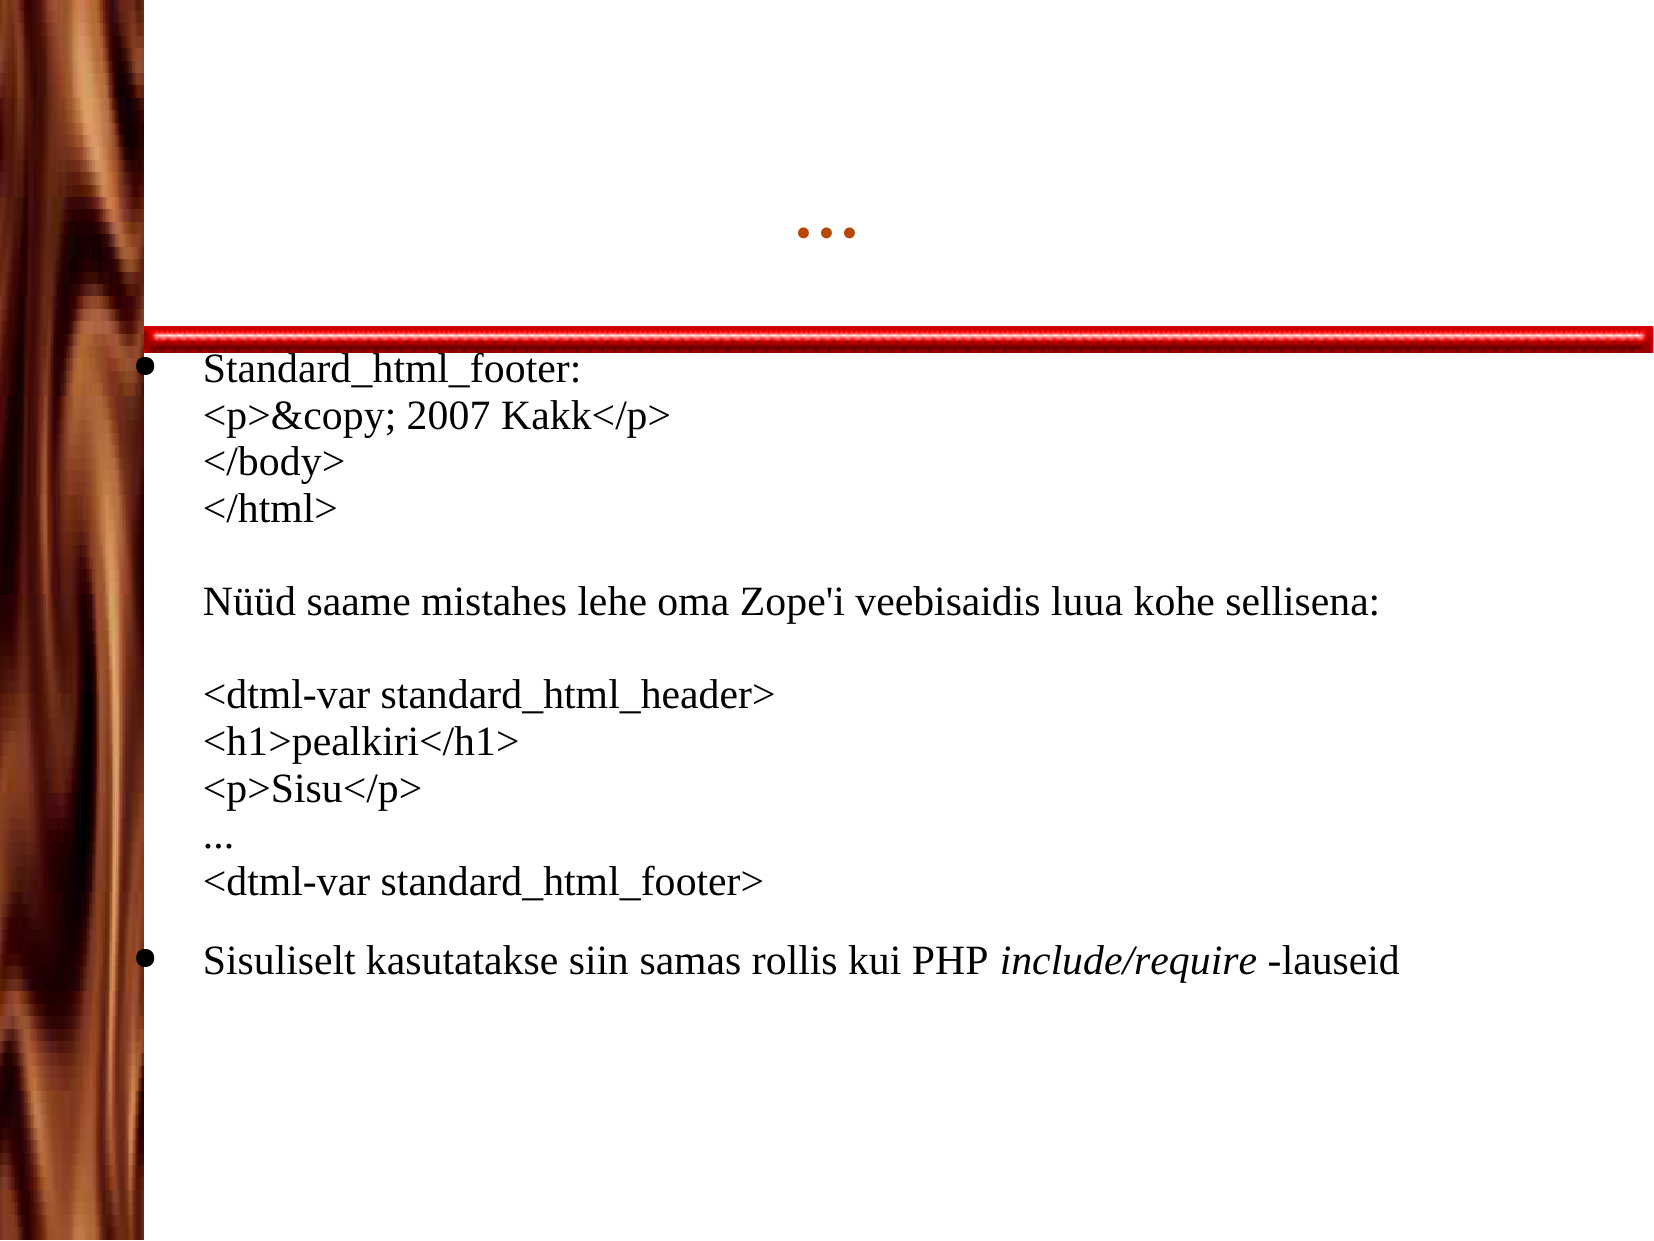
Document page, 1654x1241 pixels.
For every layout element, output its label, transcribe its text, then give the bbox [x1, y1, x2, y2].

picture [0, 0, 1654, 1240]
title ... [121, 100, 1533, 312]
list Standard_html_footer: <p>&copy; 2007 Kakk</p> </body> </html> Nüüd saame mistahes lehe oma Zope'i veebisaidis luua kohe sellisena: <dtml-var standard_html_header> <h1>pealkiri</h1> <p>Sisu</p> ... <dtml-var standard_html_footer> Sisuliselt kasutatakse siin samas rollis kui PHP include/require -lauseid [121, 344, 1533, 1126]
